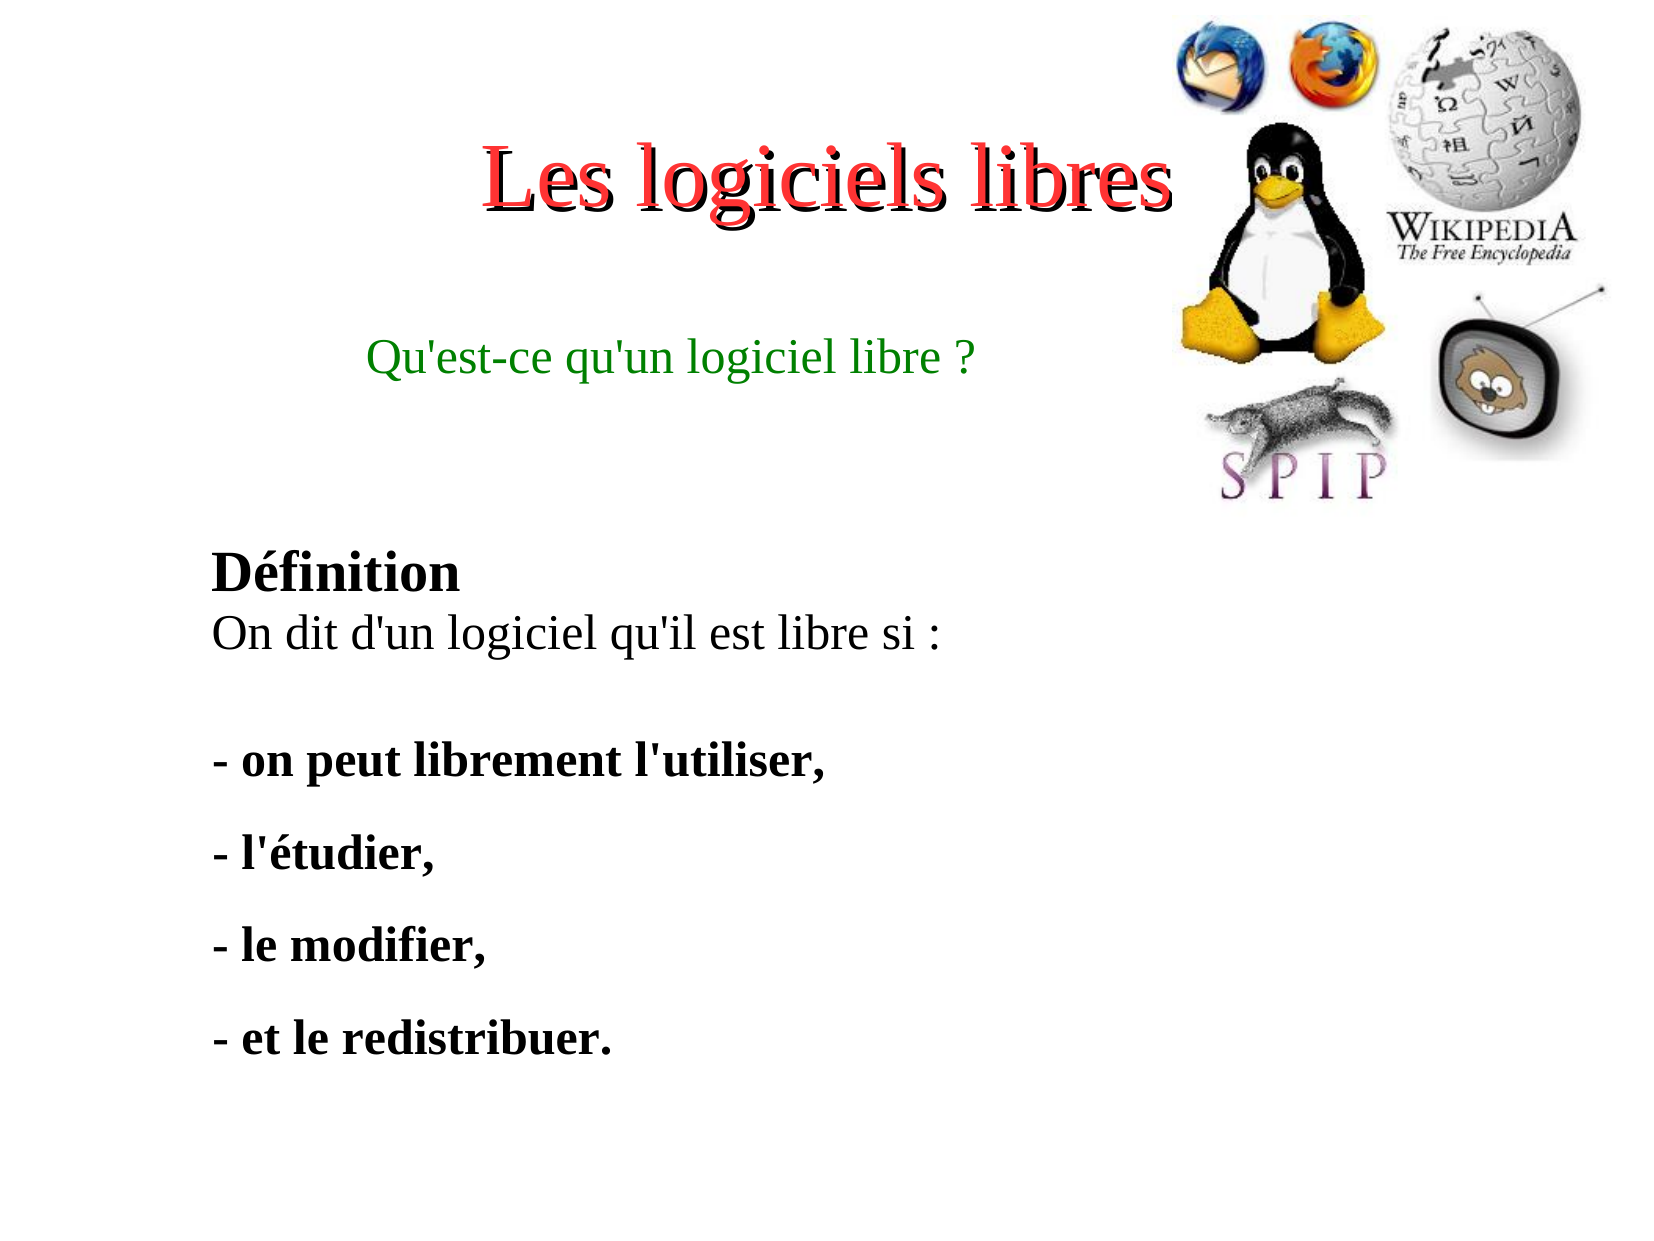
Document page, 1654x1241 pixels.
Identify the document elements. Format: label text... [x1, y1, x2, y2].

text_box - on peut librement l'utiliser, [212, 732, 1386, 808]
title Les logiciels libres [121, 72, 1172, 280]
picture [1172, 15, 1622, 527]
text_box - et le redistribuer. [212, 1009, 1493, 1086]
text_box - le modifier, [212, 917, 1472, 993]
text_box - l'étudier, [212, 824, 1549, 901]
text_box Qu'est-ce qu'un logiciel libre ? [335, 328, 1008, 390]
text_box Définition On dit d'un logiciel qu'il est libre si : [211, 539, 1533, 1010]
